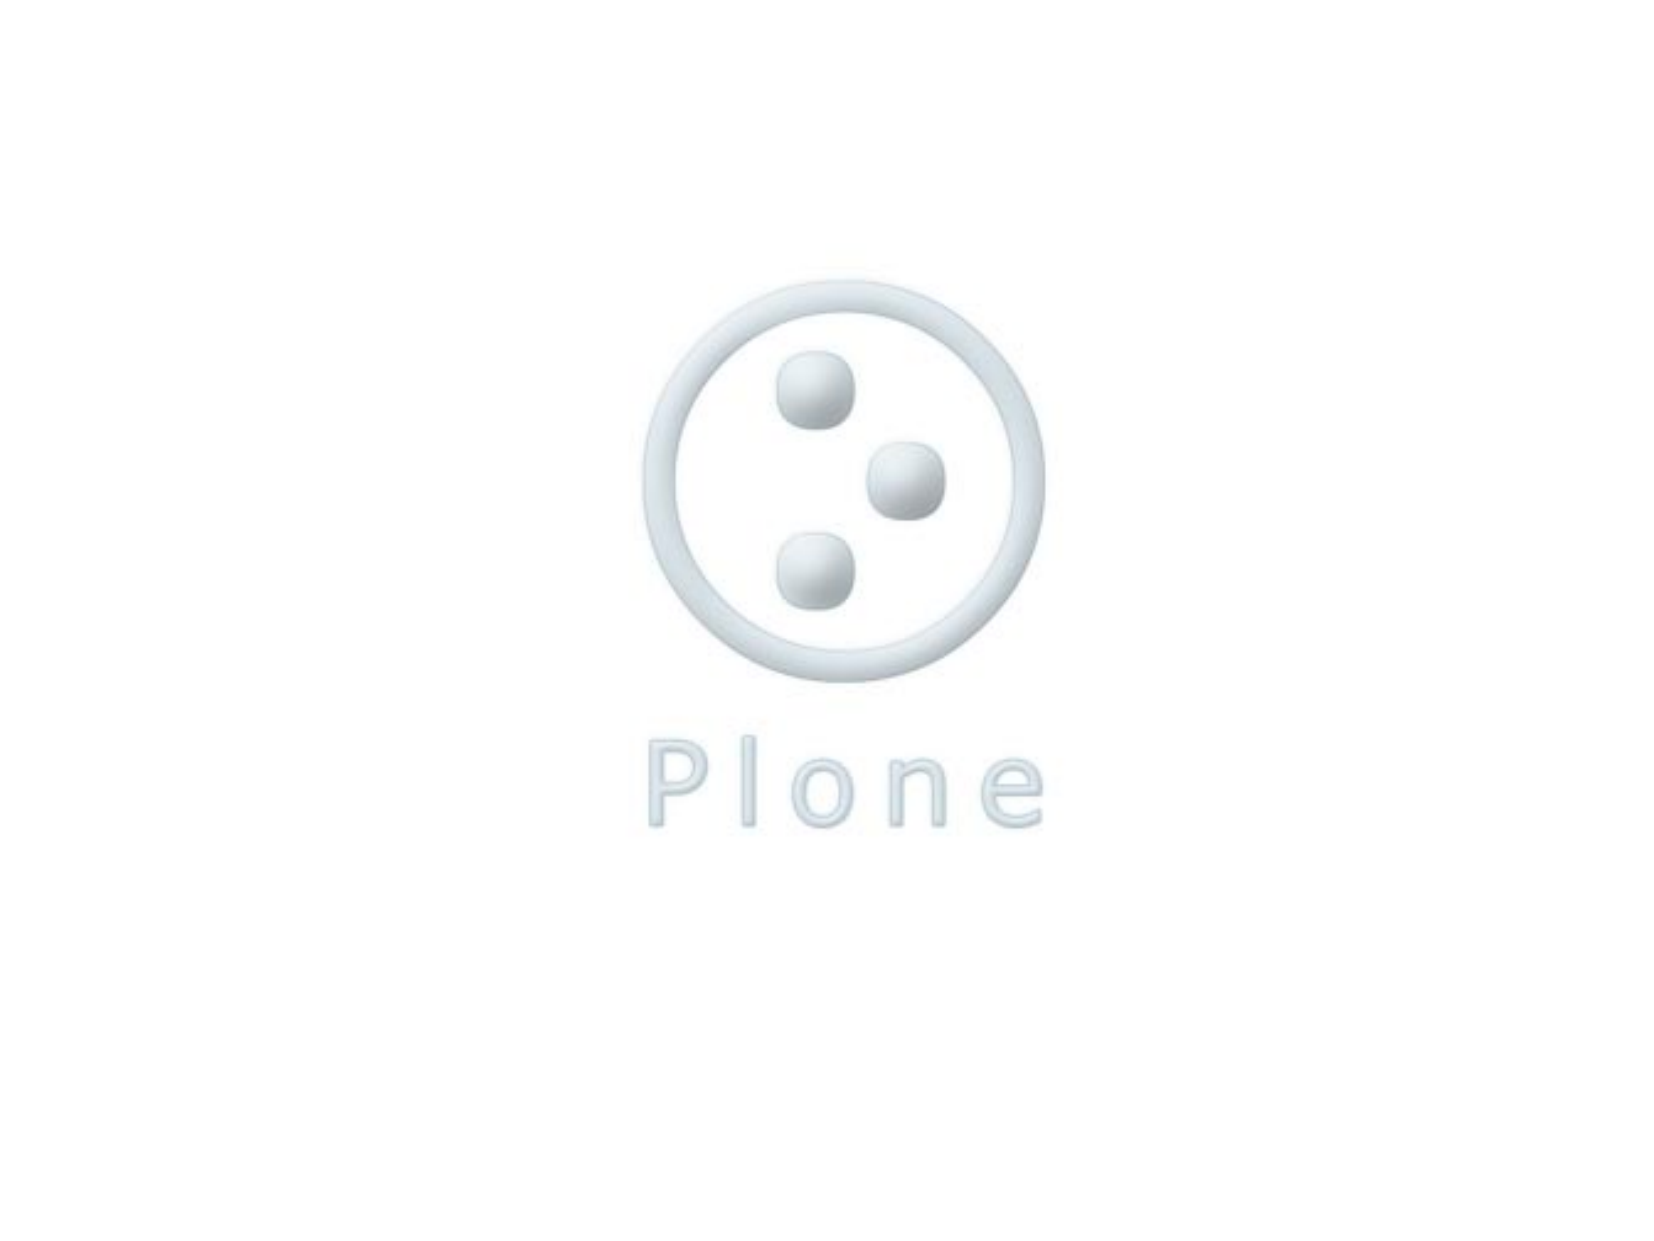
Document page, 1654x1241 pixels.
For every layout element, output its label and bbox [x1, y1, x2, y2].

picture [472, 206, 1211, 904]
